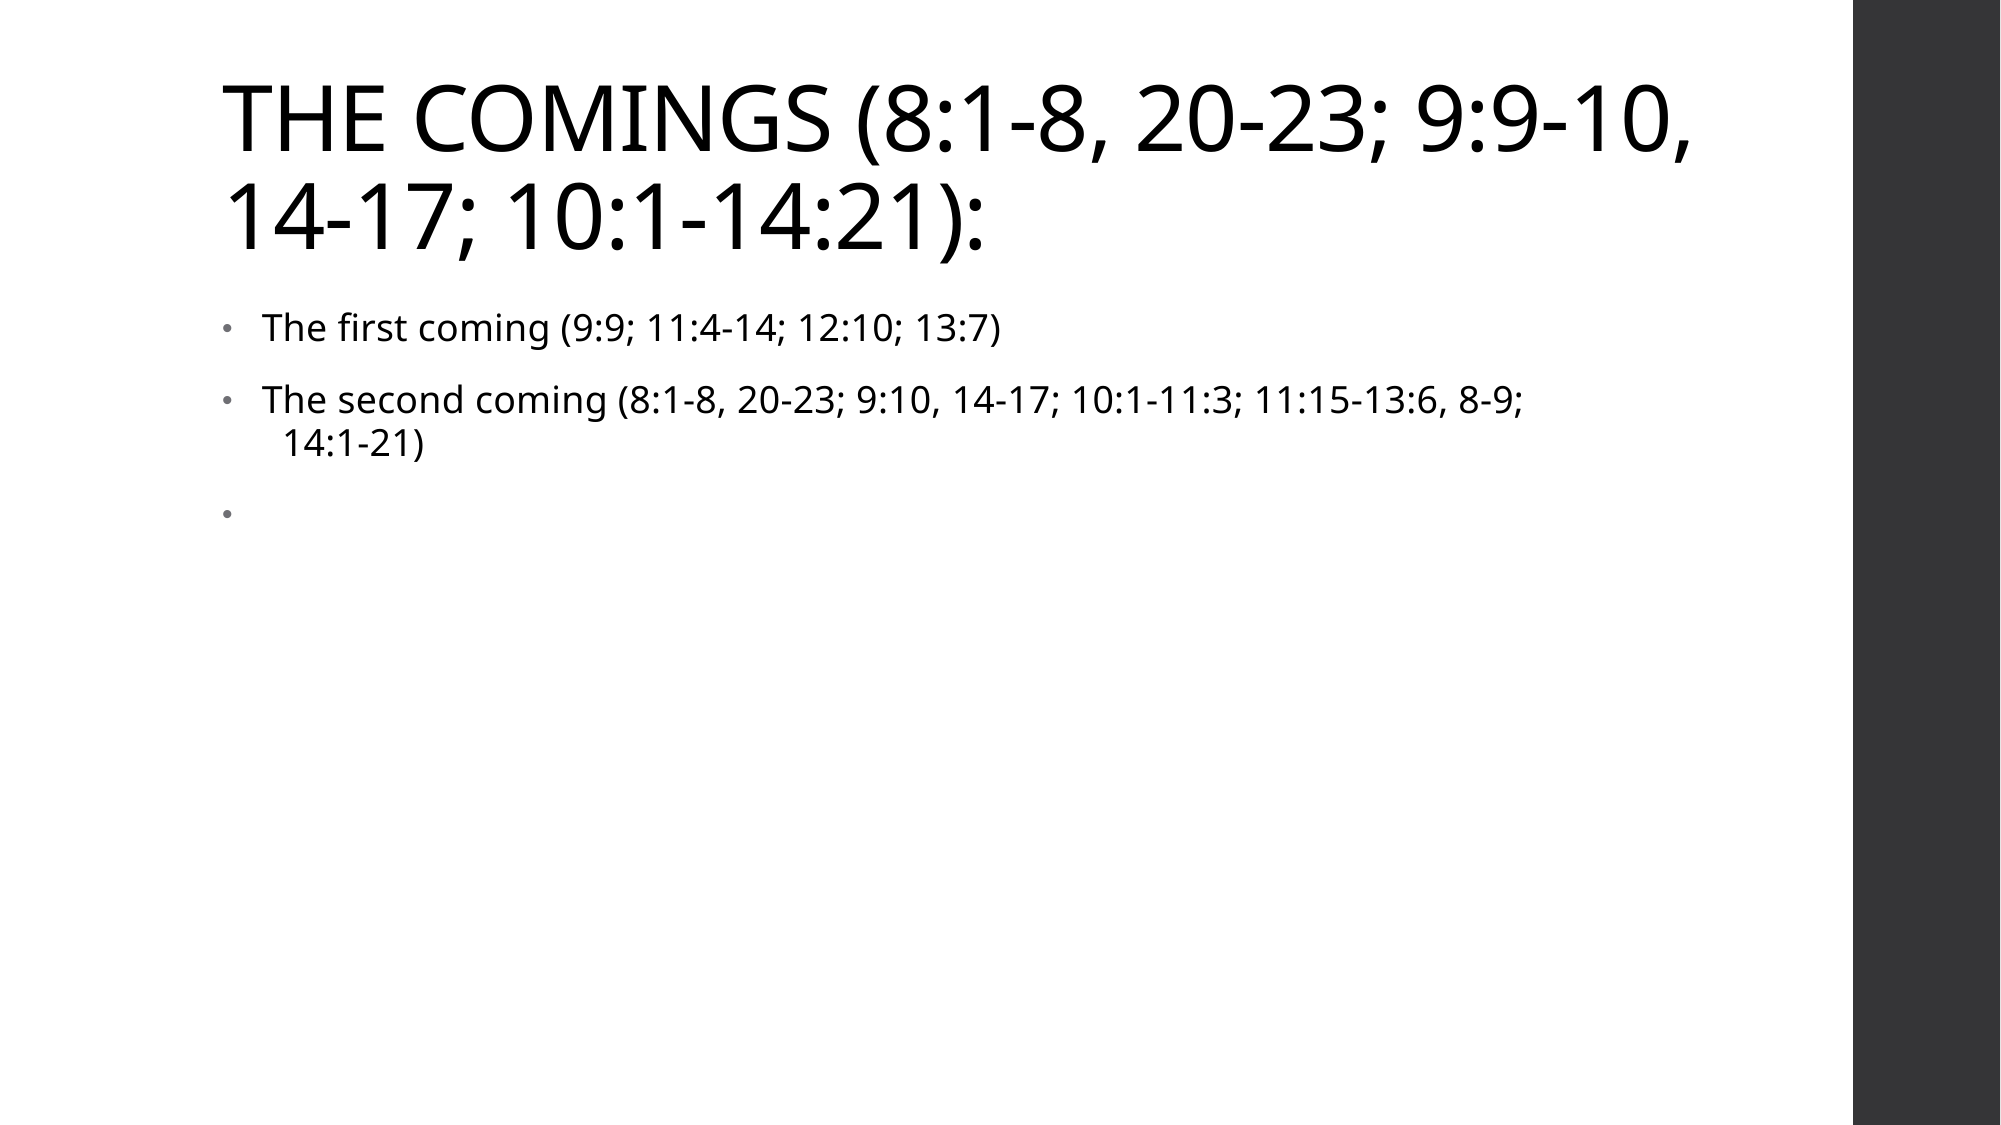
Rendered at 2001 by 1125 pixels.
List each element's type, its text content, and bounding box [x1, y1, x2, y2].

list The first coming (9:9; 11:4-14; 12:10; 13:7) The second coming (8:1-8, 20-23; 9:10, 14-17; 10:1-11:3; 11:15-13:6, 8-9; 14:1-21) [206, 299, 1617, 1014]
title THE COMINGS (8:1-8, 20-23; 9:9-10, 14-17; 10:1-14:21): [206, 60, 1797, 278]
